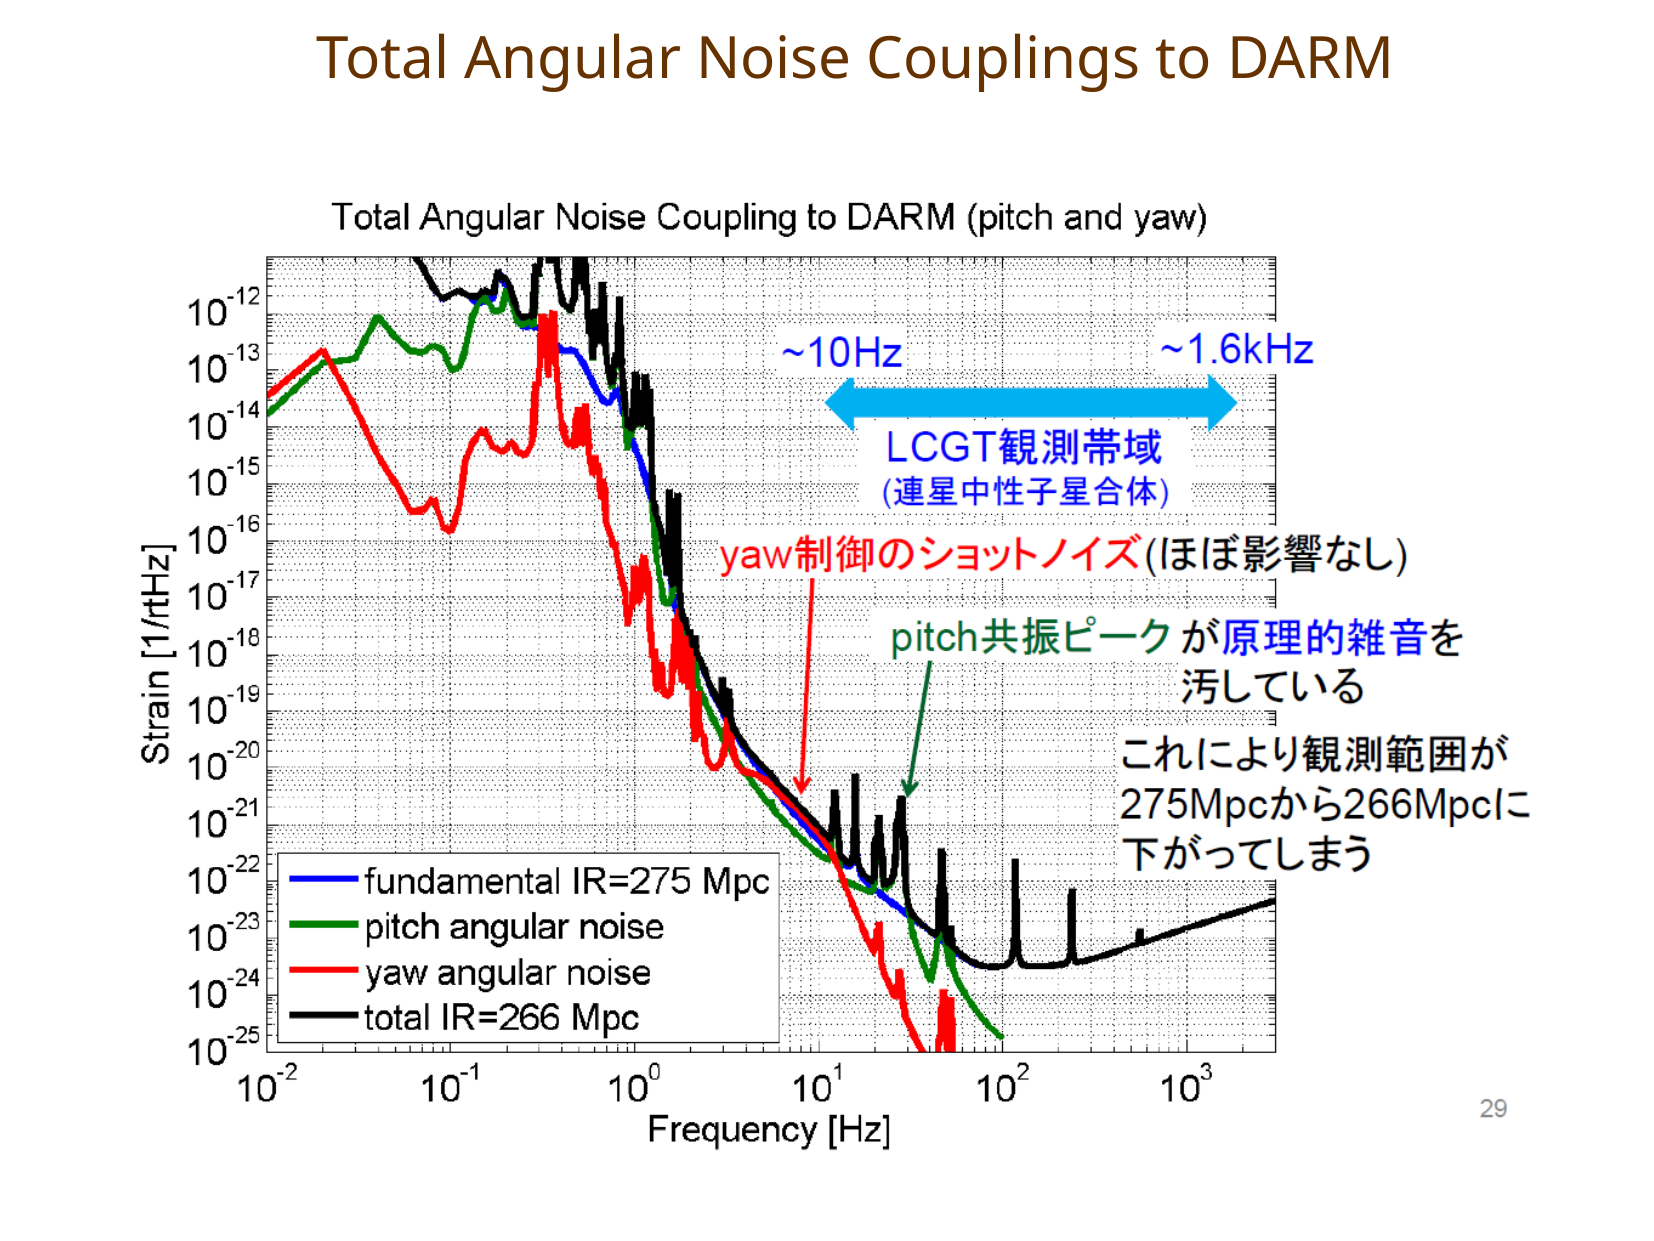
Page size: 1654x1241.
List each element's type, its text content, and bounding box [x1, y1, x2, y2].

picture [128, 186, 1547, 1155]
text_box Total Angular Noise Couplings to DARM [302, 9, 1352, 94]
